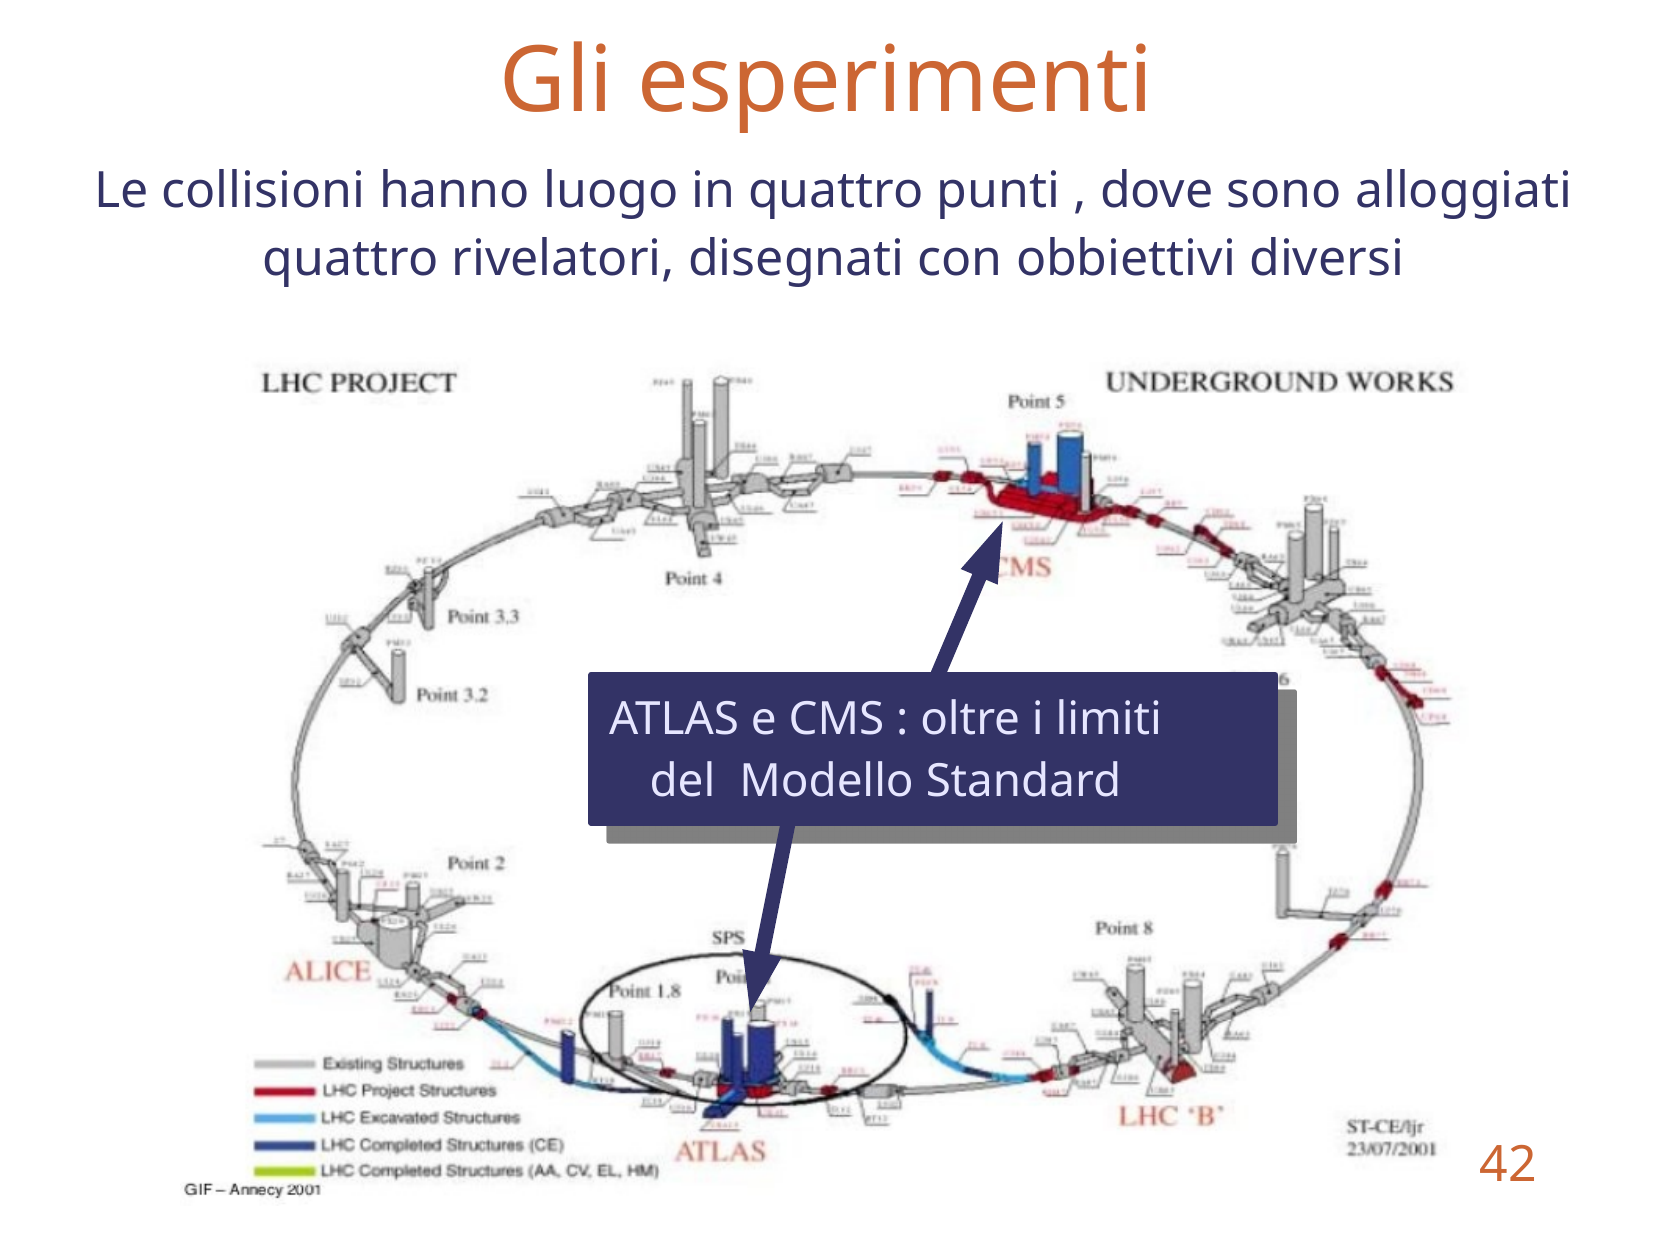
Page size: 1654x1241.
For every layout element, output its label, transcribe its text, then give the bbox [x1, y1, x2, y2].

title Gli esperimenti [82, 7, 1571, 145]
text_box ATLAS e CMS : oltre i limiti del Modello Standard [591, 674, 1276, 823]
list Le collisioni hanno luogo in quattro punti , dove sono alloggiati quattro rivelatori, disegnati con obbiettivi diversi [27, 154, 1641, 417]
picture [180, 357, 1469, 1206]
